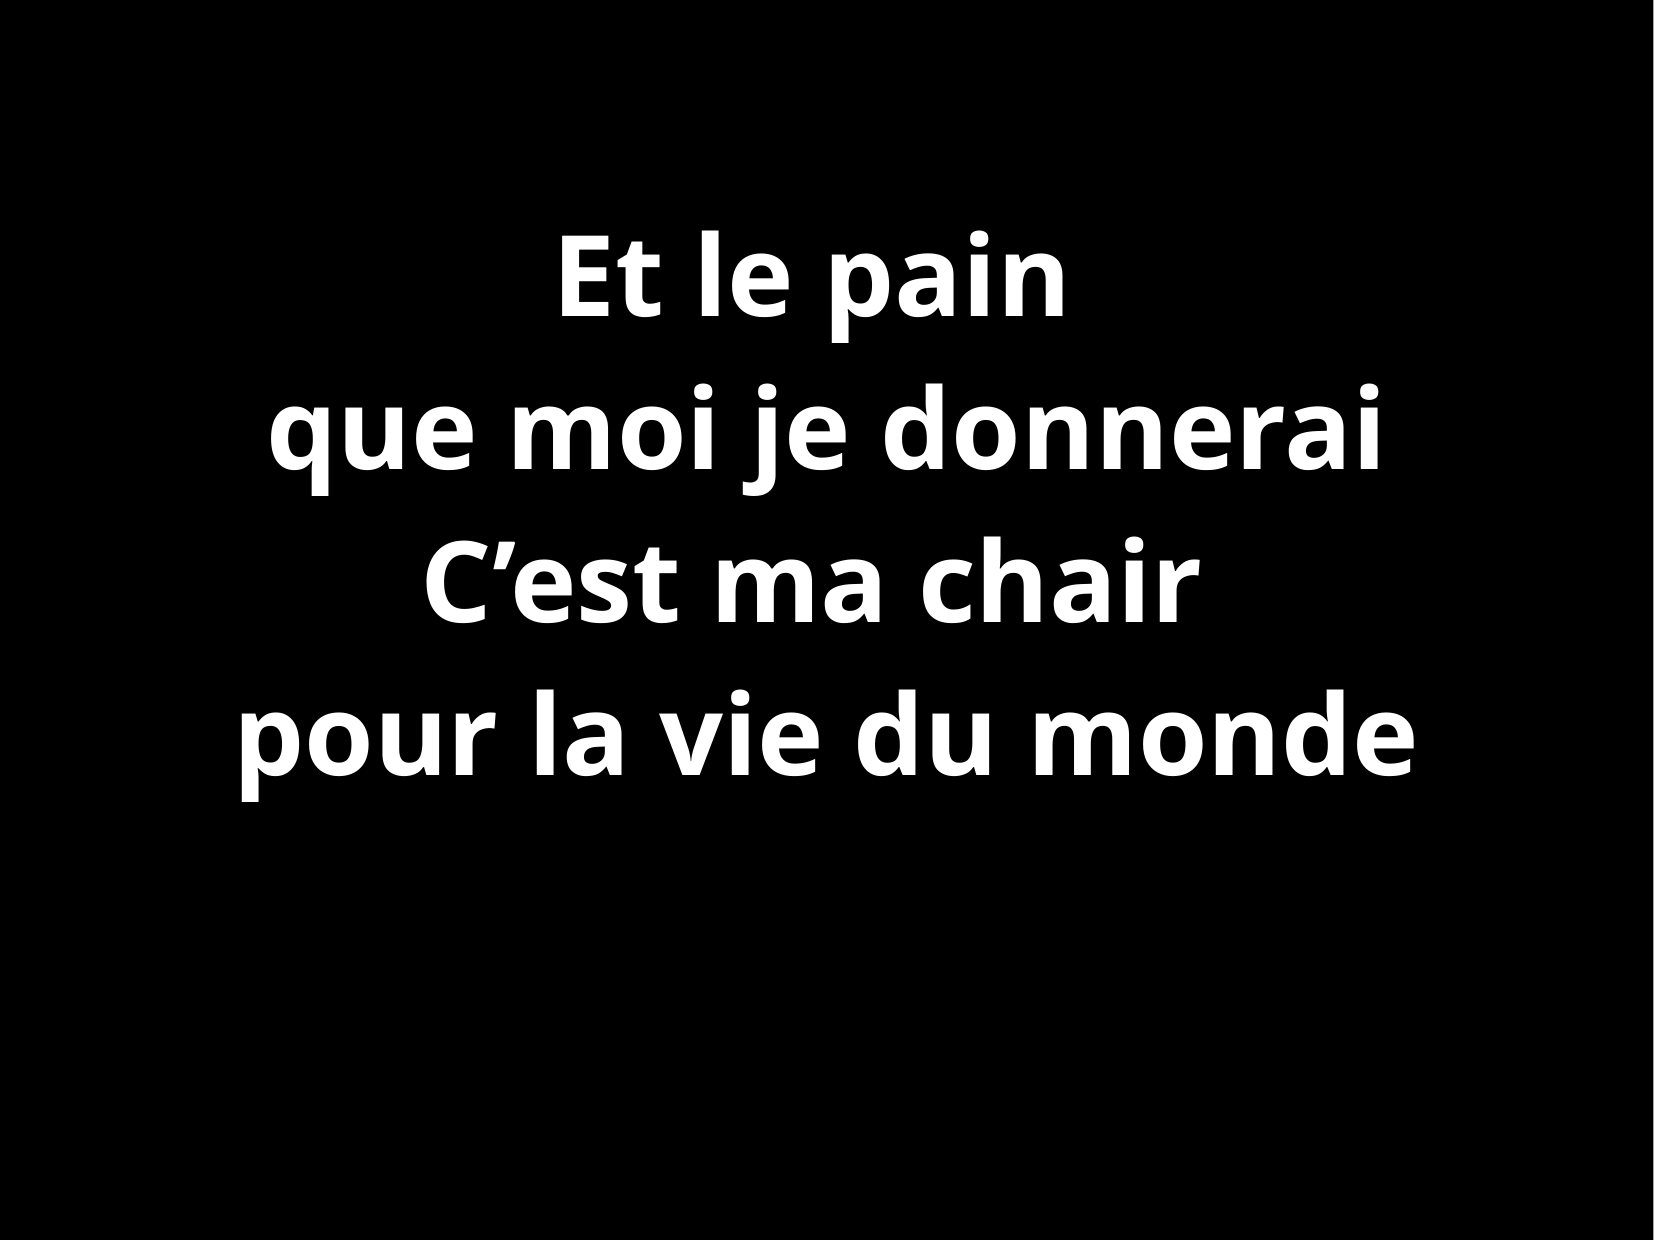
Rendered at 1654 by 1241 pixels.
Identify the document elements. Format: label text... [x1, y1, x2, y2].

subtitle Et le pain que moi je donnerai C’est ma chair pour la vie du monde [82, 49, 1571, 1109]
